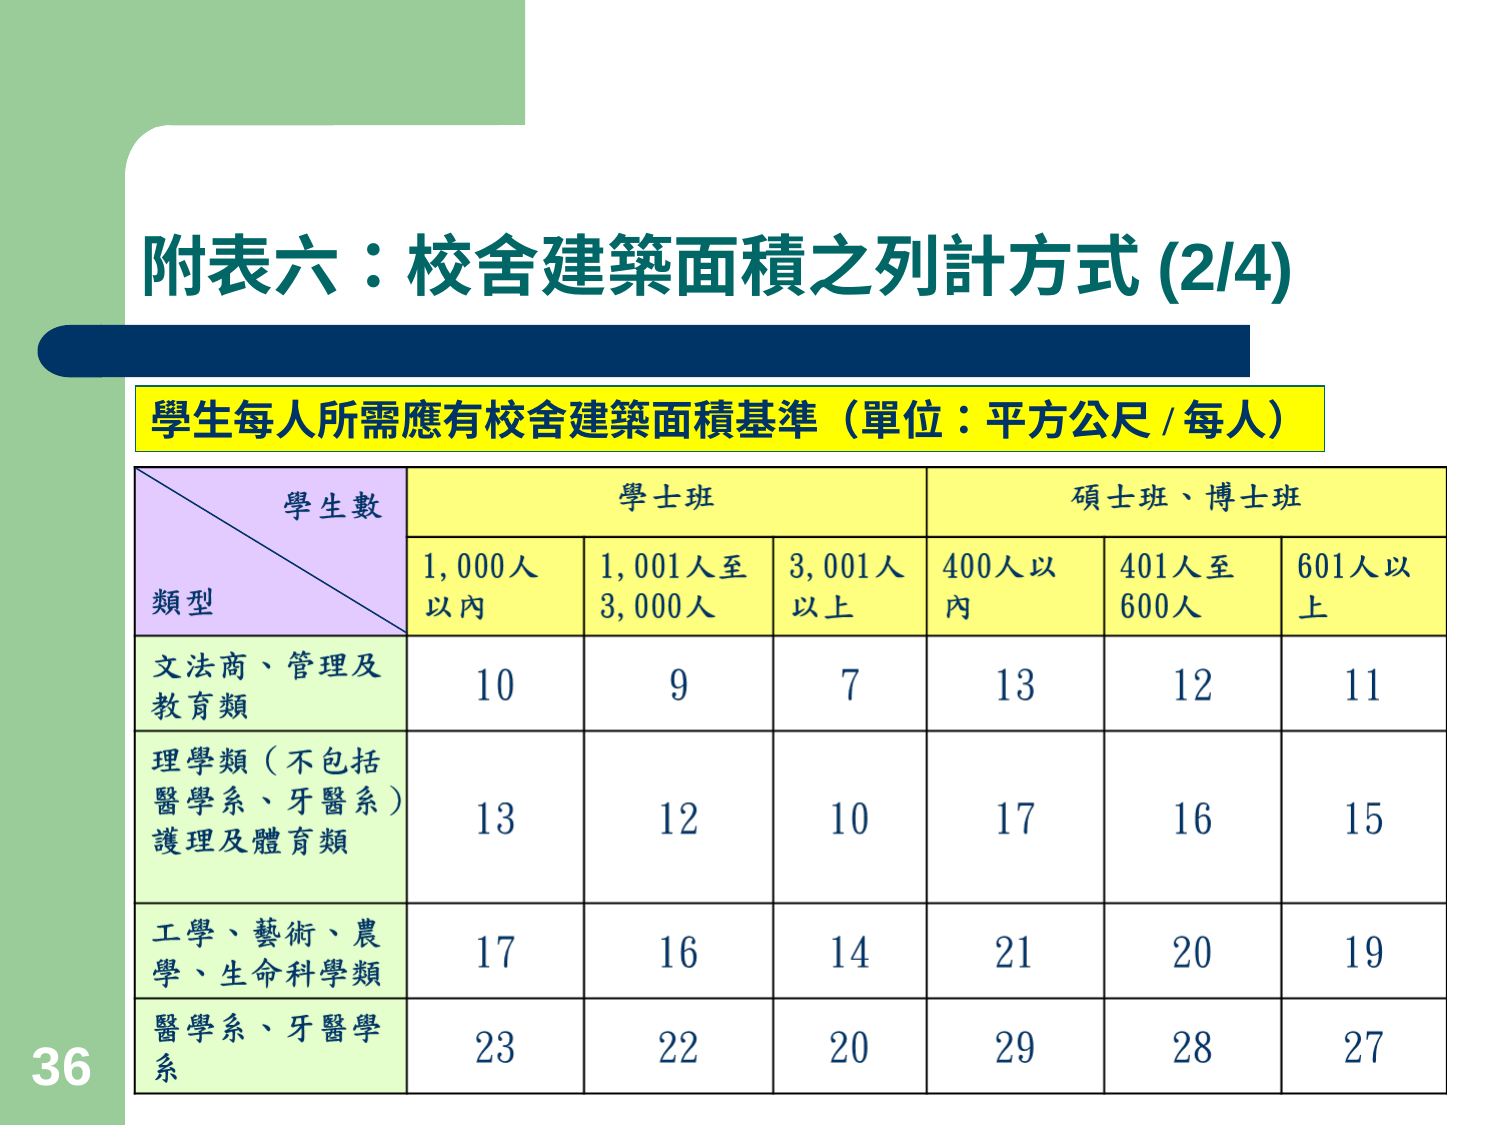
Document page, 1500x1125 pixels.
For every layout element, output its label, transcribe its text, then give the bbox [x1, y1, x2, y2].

text_box [13, 1023, 111, 1105]
title 附表六：校舍建築面積之列計方式(2/4) [125, 125, 1426, 313]
picture [129, 464, 1447, 1106]
text_box 學生每人所需應有校舍建築面積基準（單位：平方公尺/每人） [136, 386, 1324, 451]
